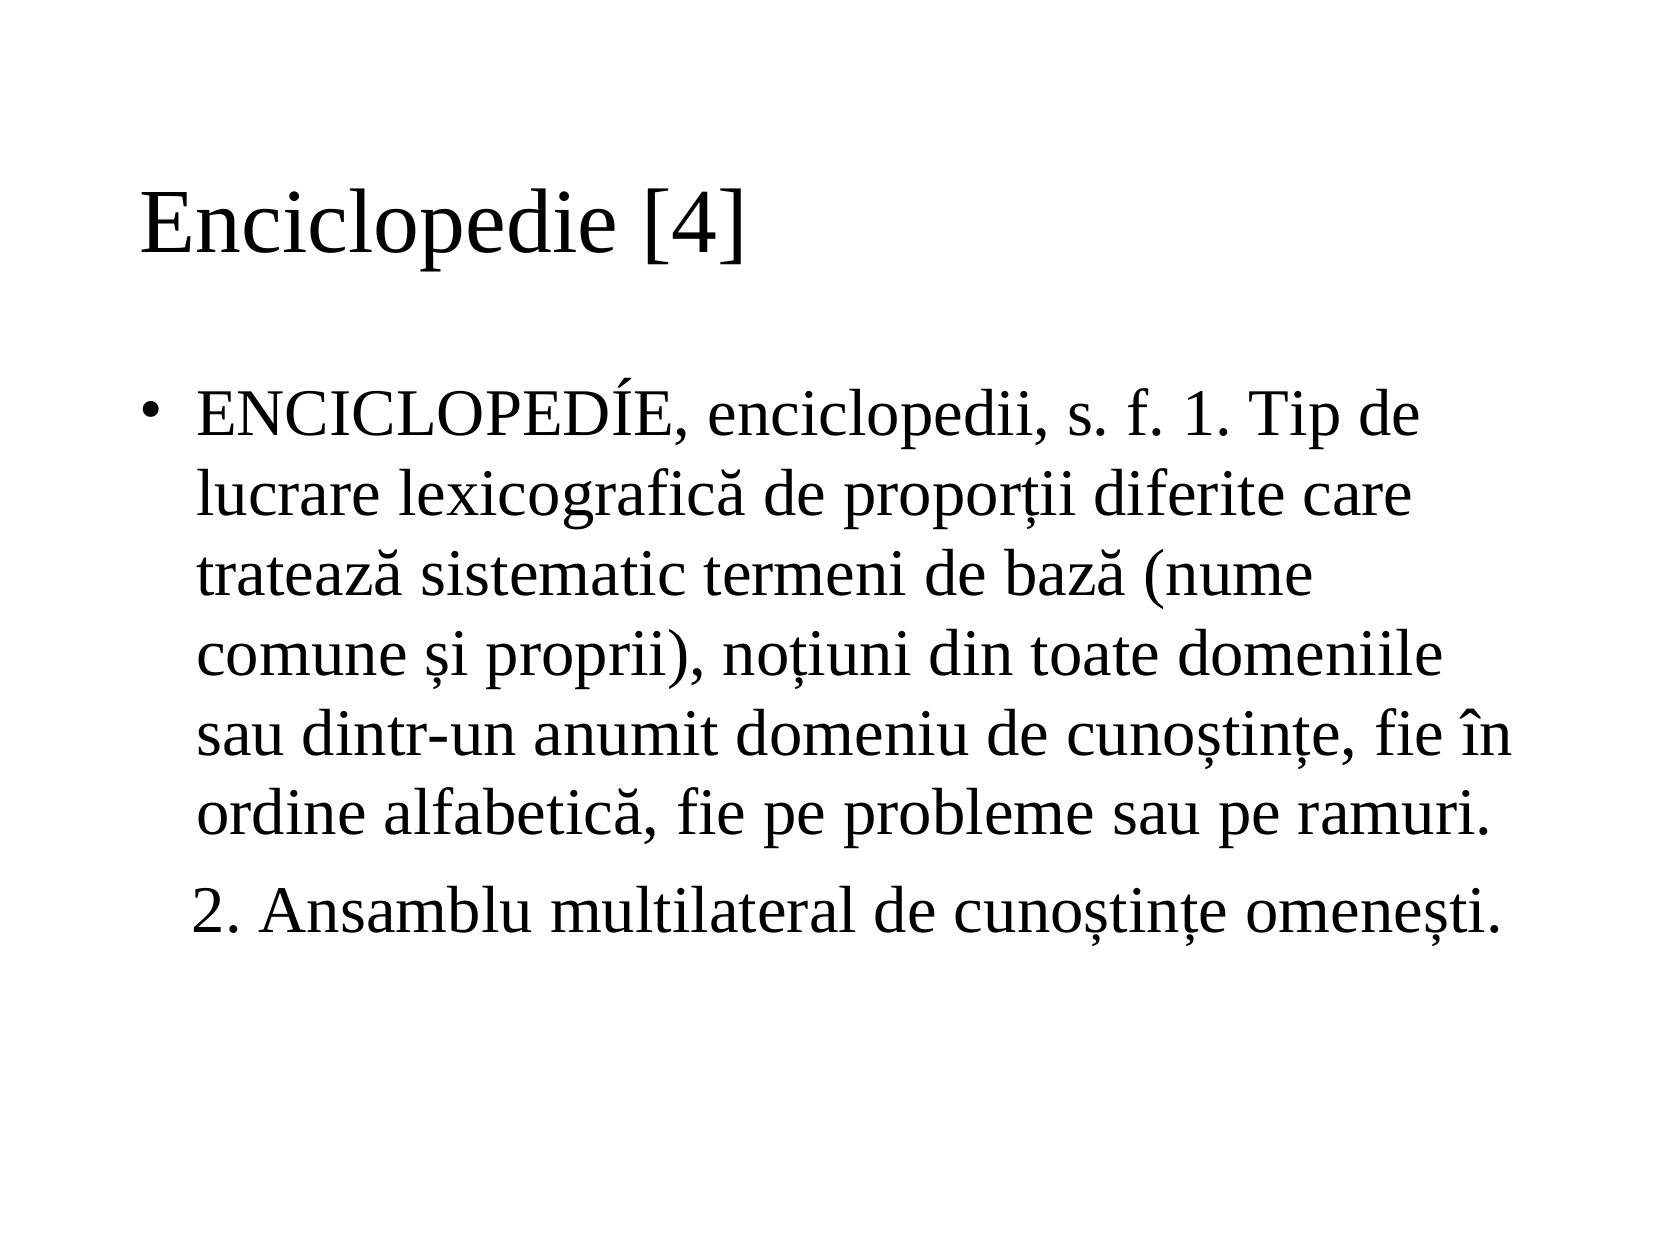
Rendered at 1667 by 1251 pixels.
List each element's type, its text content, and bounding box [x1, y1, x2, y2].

title Enciclopedie [4] [124, 110, 1542, 320]
text_box 2. Ansamblu multilateral de cunoștințe omenești. [177, 858, 1536, 954]
list ENCICLOPEDÍE, enciclopedii, s. f. 1. Tip de lucrare lexicografică de proporții diferite care tratează sistematic termeni de bază (nume comune și proprii), noțiuni din toate domeniile sau dintr-un anumit domeniu de cunoștințe, fie în ordine alfabetică, fie pe probleme sau pe ramuri. [124, 360, 1542, 886]
